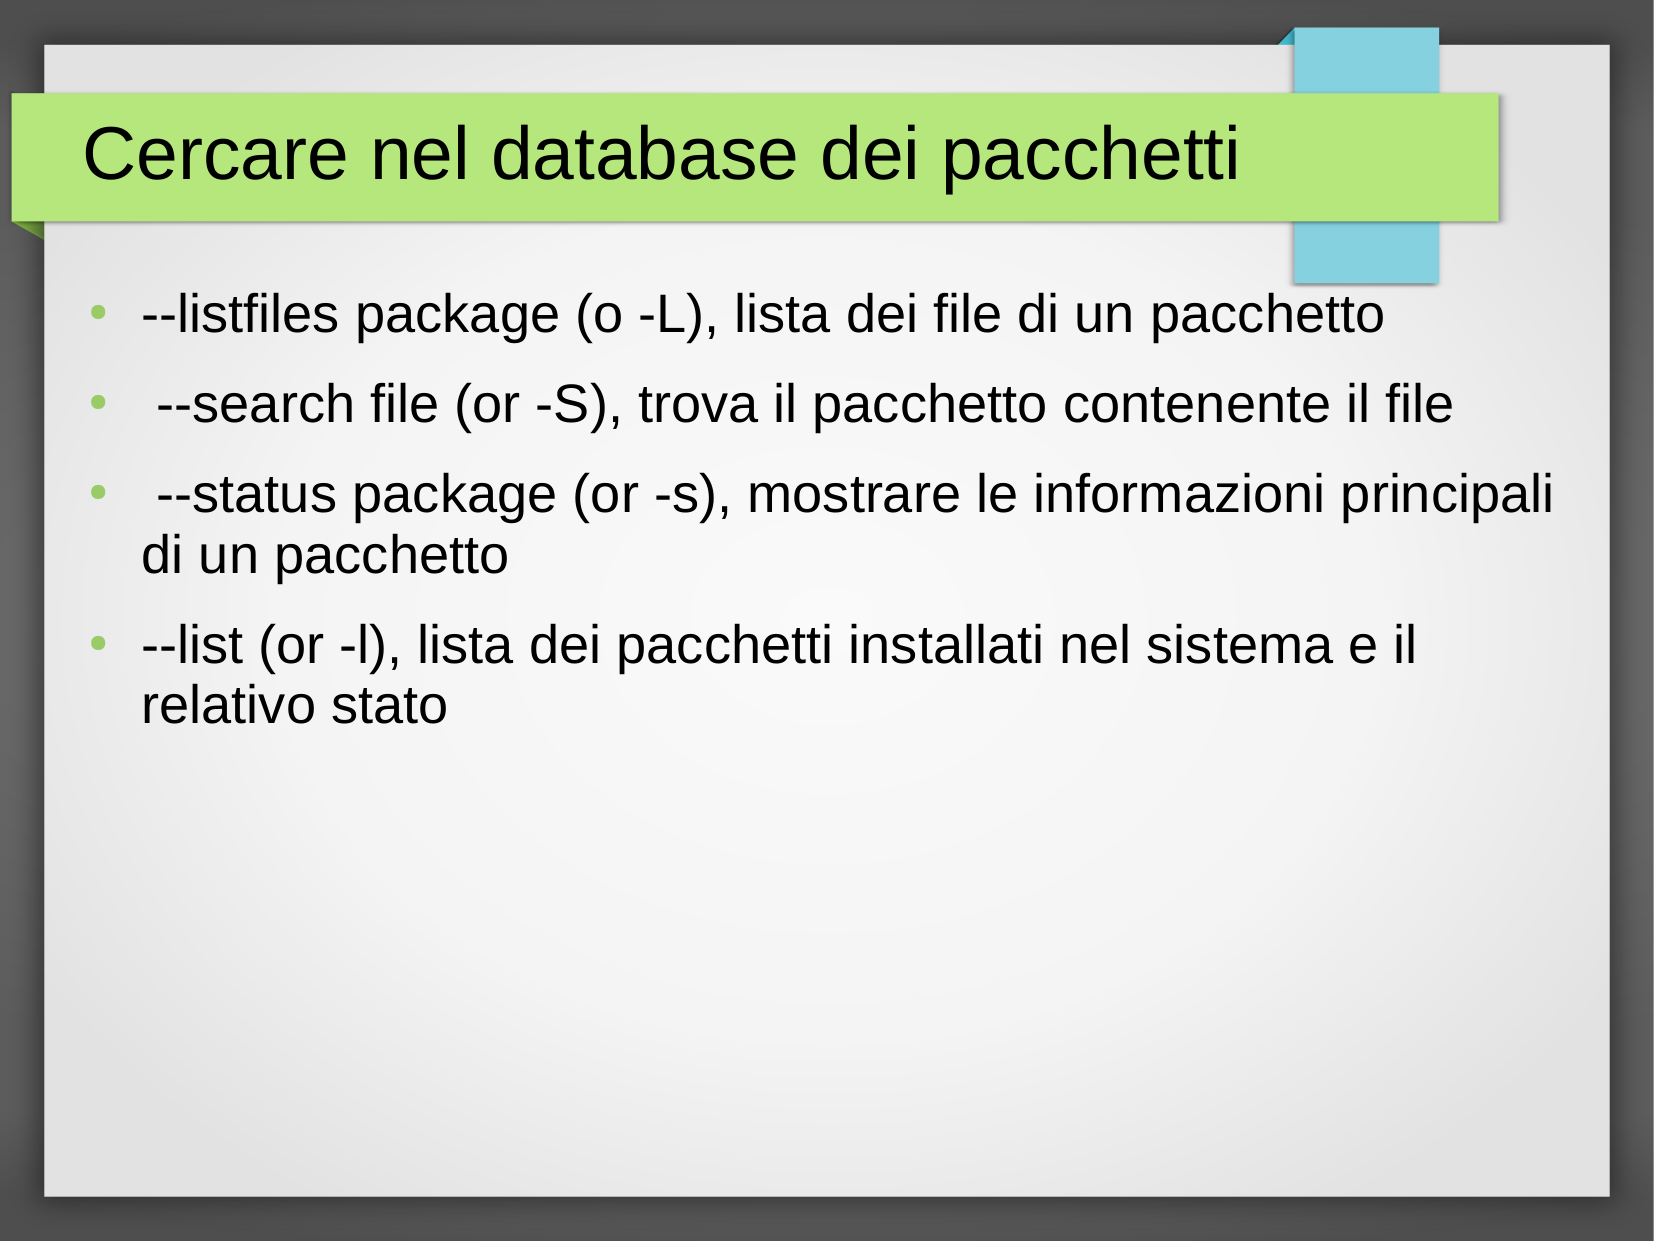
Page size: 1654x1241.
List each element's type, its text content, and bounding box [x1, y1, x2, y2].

list --listfiles package (o -L), lista dei file di un pacchetto --search file (or -S), trova il pacchetto contenente il file --status package (or -s), mostrare le informazioni principali di un pacchetto --list (or -l), lista dei pacchetti installati nel sistema e il relativo stato [70, 283, 1560, 1003]
picture [0, 0, 1654, 1241]
title Cercare nel database dei pacchetti [82, 94, 1264, 213]
